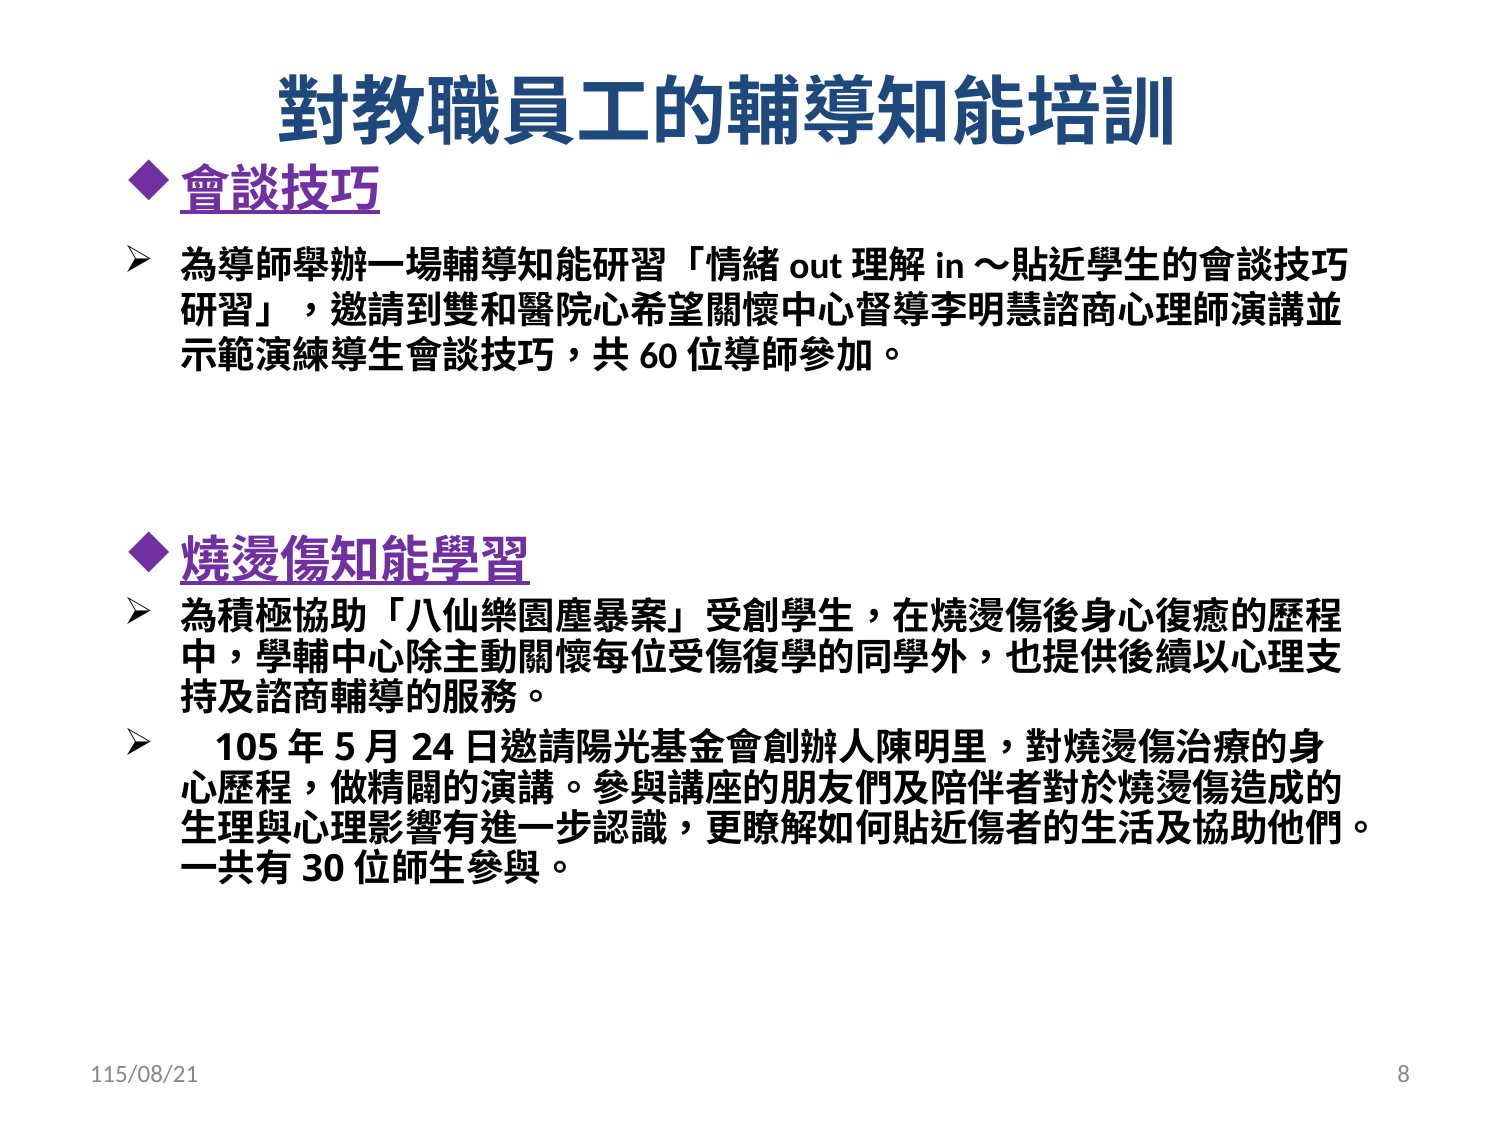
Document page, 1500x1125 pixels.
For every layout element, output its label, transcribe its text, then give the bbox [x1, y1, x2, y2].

title 對教職員工的輔導知能培訓 [64, 42, 1388, 161]
list 會談技巧 為導師舉辦一場輔導知能研習「情緒out理解in～貼近學生的會談技巧研習」，邀請到雙和醫院心希望關懷中心督導李明慧諮商心理師演講並示範演練導生會談技巧，共60位導師參加。 燒燙傷知能學習 為積極協助「八仙樂園塵暴案」受創學生，在燒燙傷後身心復癒的歷程中，學輔中心除主動關懷每位受傷復學的同學外，也提供後續以心理支持及諮商輔導的服務。 105年5月24日邀請陽光基金會創辦人陳明里，對燒燙傷治療的身心歷程，做精闢的演講。參與講座的朋友們及陪伴者對於燒燙傷造成的生理與心理影響有進一步認識，更瞭解如何貼近傷者的生活及協助他們。一共有30位師生參與。 [88, 148, 1376, 988]
text_box 106/07/17 [74, 1042, 426, 1103]
text_box <編號> [1074, 1042, 1426, 1103]
